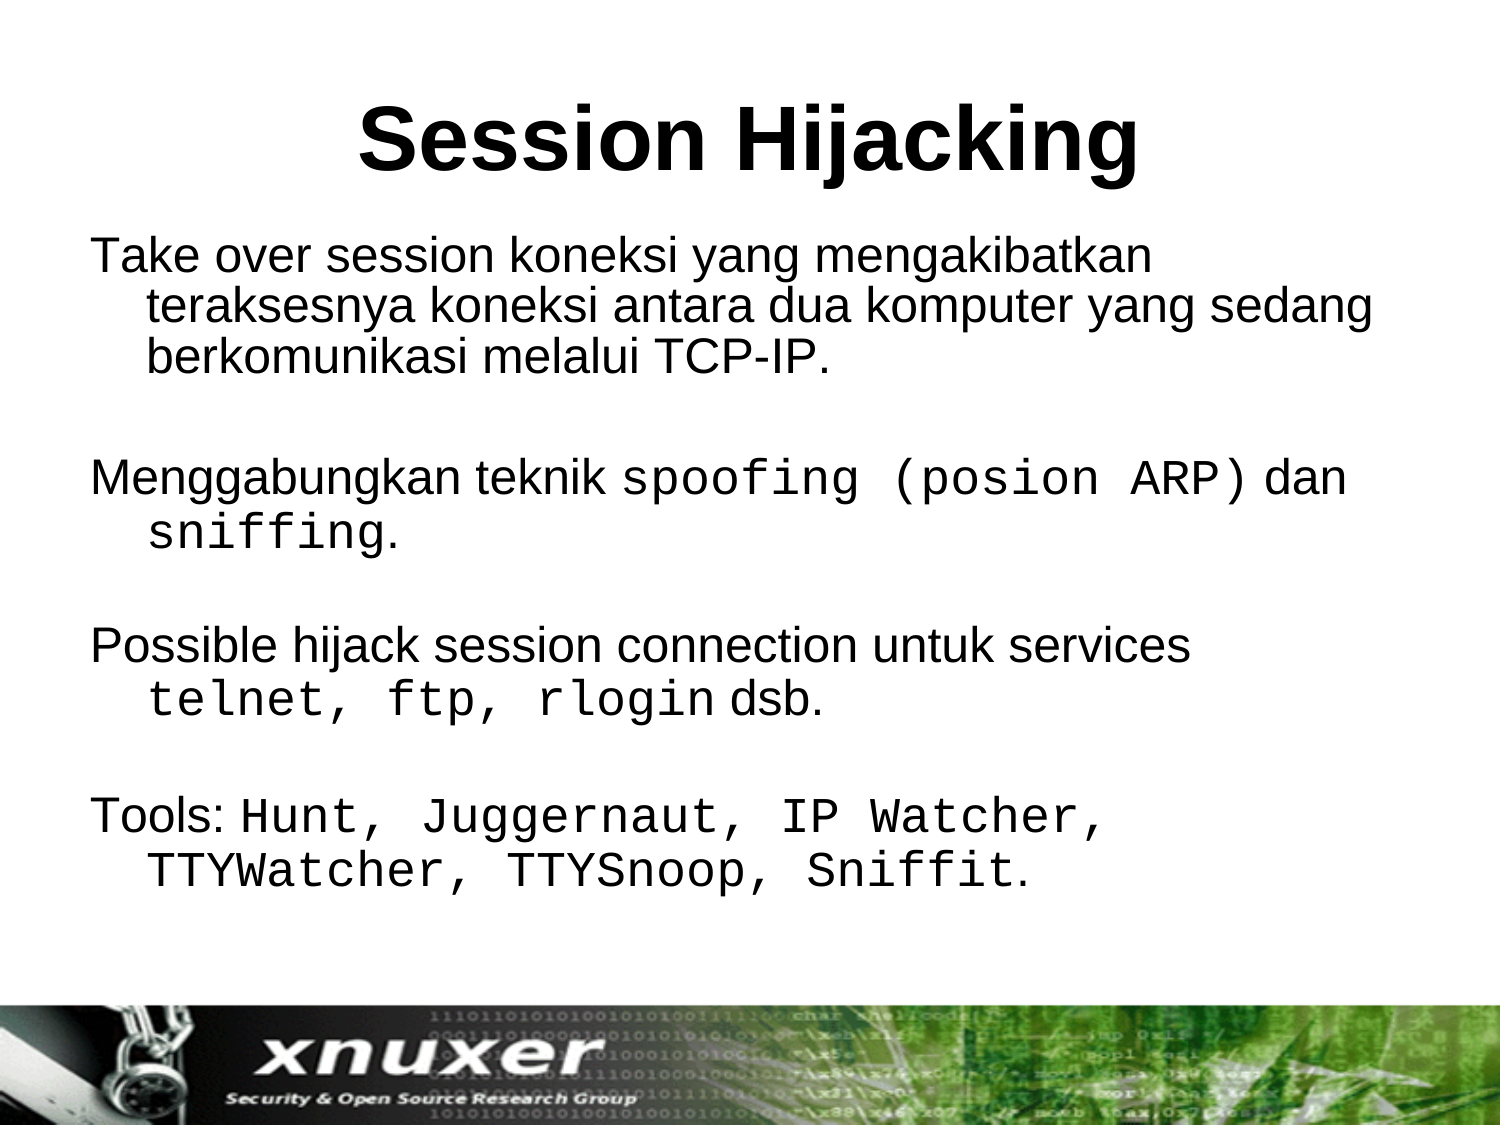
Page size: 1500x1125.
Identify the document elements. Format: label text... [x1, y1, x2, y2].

list Take over session koneksi yang mengakibatkan teraksesnya koneksi antara dua komputer yang sedang berkomunikasi melalui TCP-IP. Menggabungkan teknik spoofing (posion ARP) dan sniffing. Possible hijack session connection untuk services telnet, ftp, rlogin dsb. Tools: Hunt, Juggernaut, IP Watcher, TTYWatcher, TTYSnoop, Sniffit. [75, 224, 1426, 968]
picture [0, 0, 1500, 1125]
title Session Hijacking [75, 45, 1426, 224]
